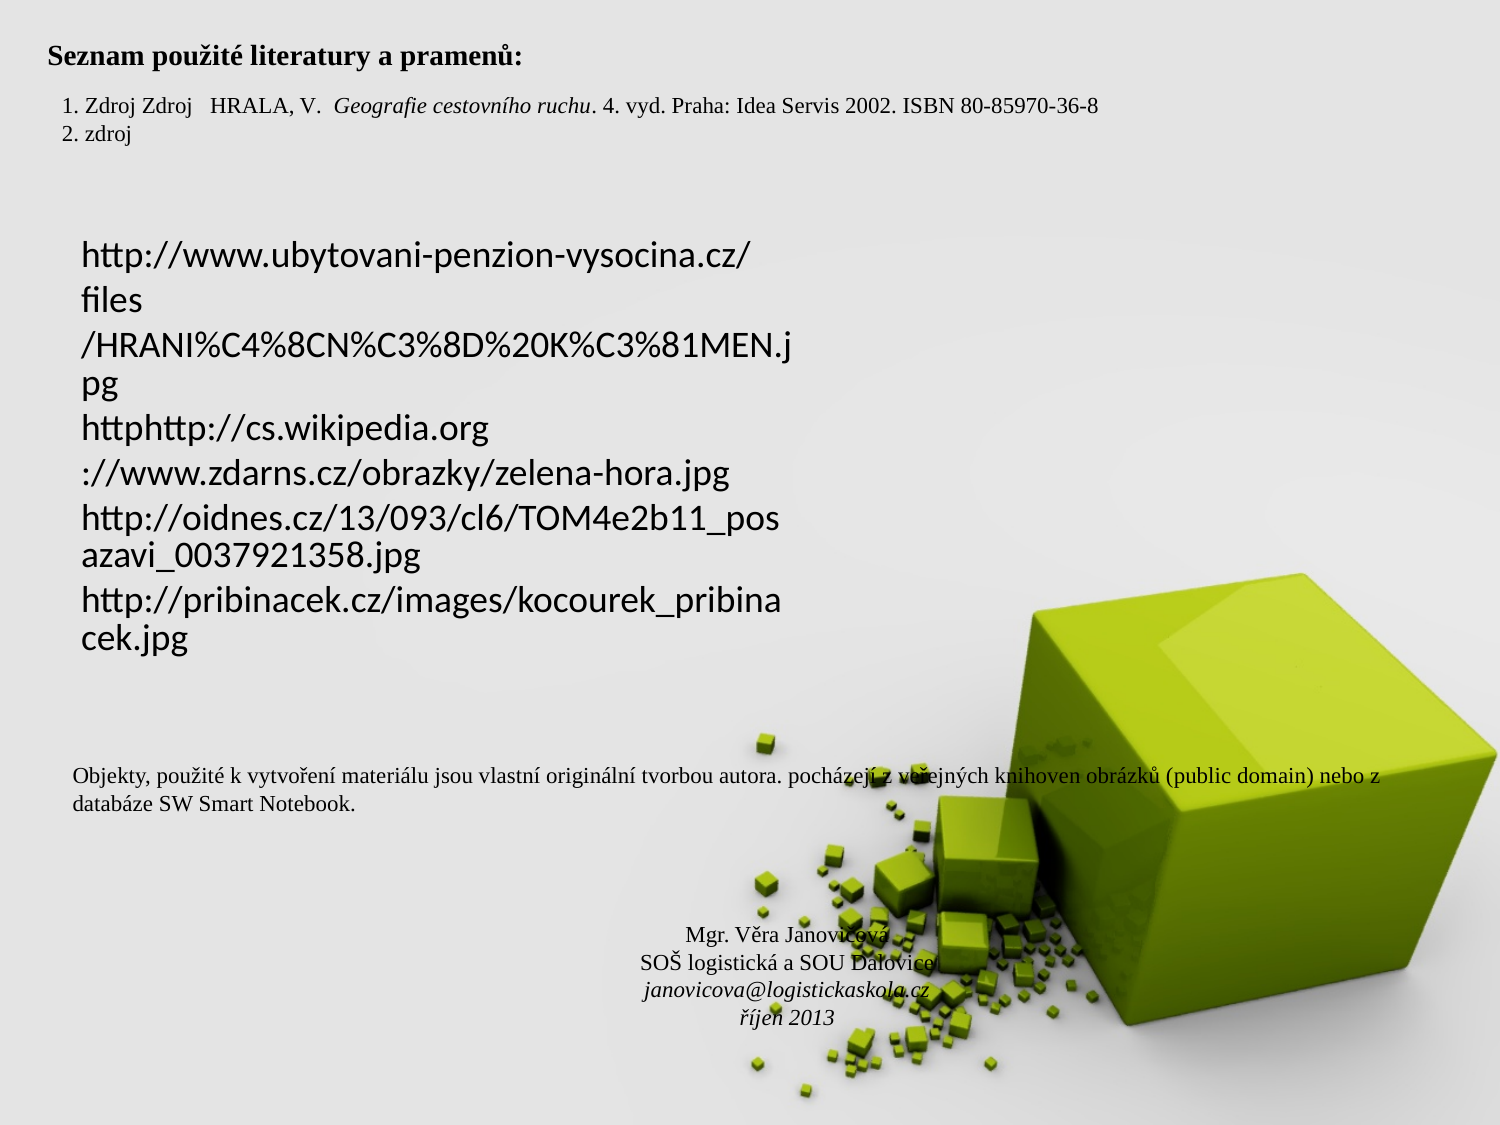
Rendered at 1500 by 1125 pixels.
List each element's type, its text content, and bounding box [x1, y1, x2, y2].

text_box Objekty, použité k vytvoření materiálu jsou vlastní originální tvorbou autora. pocházejí z veřejných knihoven obrázků (public domain) nebo z databáze SW Smart Notebook. [58, 753, 1442, 823]
text_box http://www.ubytovani-penzion-vysocina.cz/files/HRANI%C4%8CN%C3%8D%20K%C3%81MEN.jpg httphttp://cs.wikipedia.org ://www.zdarns.cz/obrazky/zelena-hora.jpg http://oidnes.cz/13/093/cl6/TOM4e2b11_posazavi_0037921358.jpg http://pribinacek.cz/images/kocourek_pribinacek.jpg [59, 223, 809, 553]
text_box Mgr. Věra Janovičová SOŠ logistická a SOU Dalovice janovicova@logistickaskola.cz říjen 2013 [494, 913, 1080, 1041]
text_box Seznam použité literatury a pramenů: [33, 29, 762, 79]
text_box 1. Zdroj Zdroj HRALA, V. Geografie cestovního ruchu. 4. vyd. Praha: Idea Servis 2002. ISBN 80-85970-36-8 2. zdroj [48, 84, 1310, 154]
